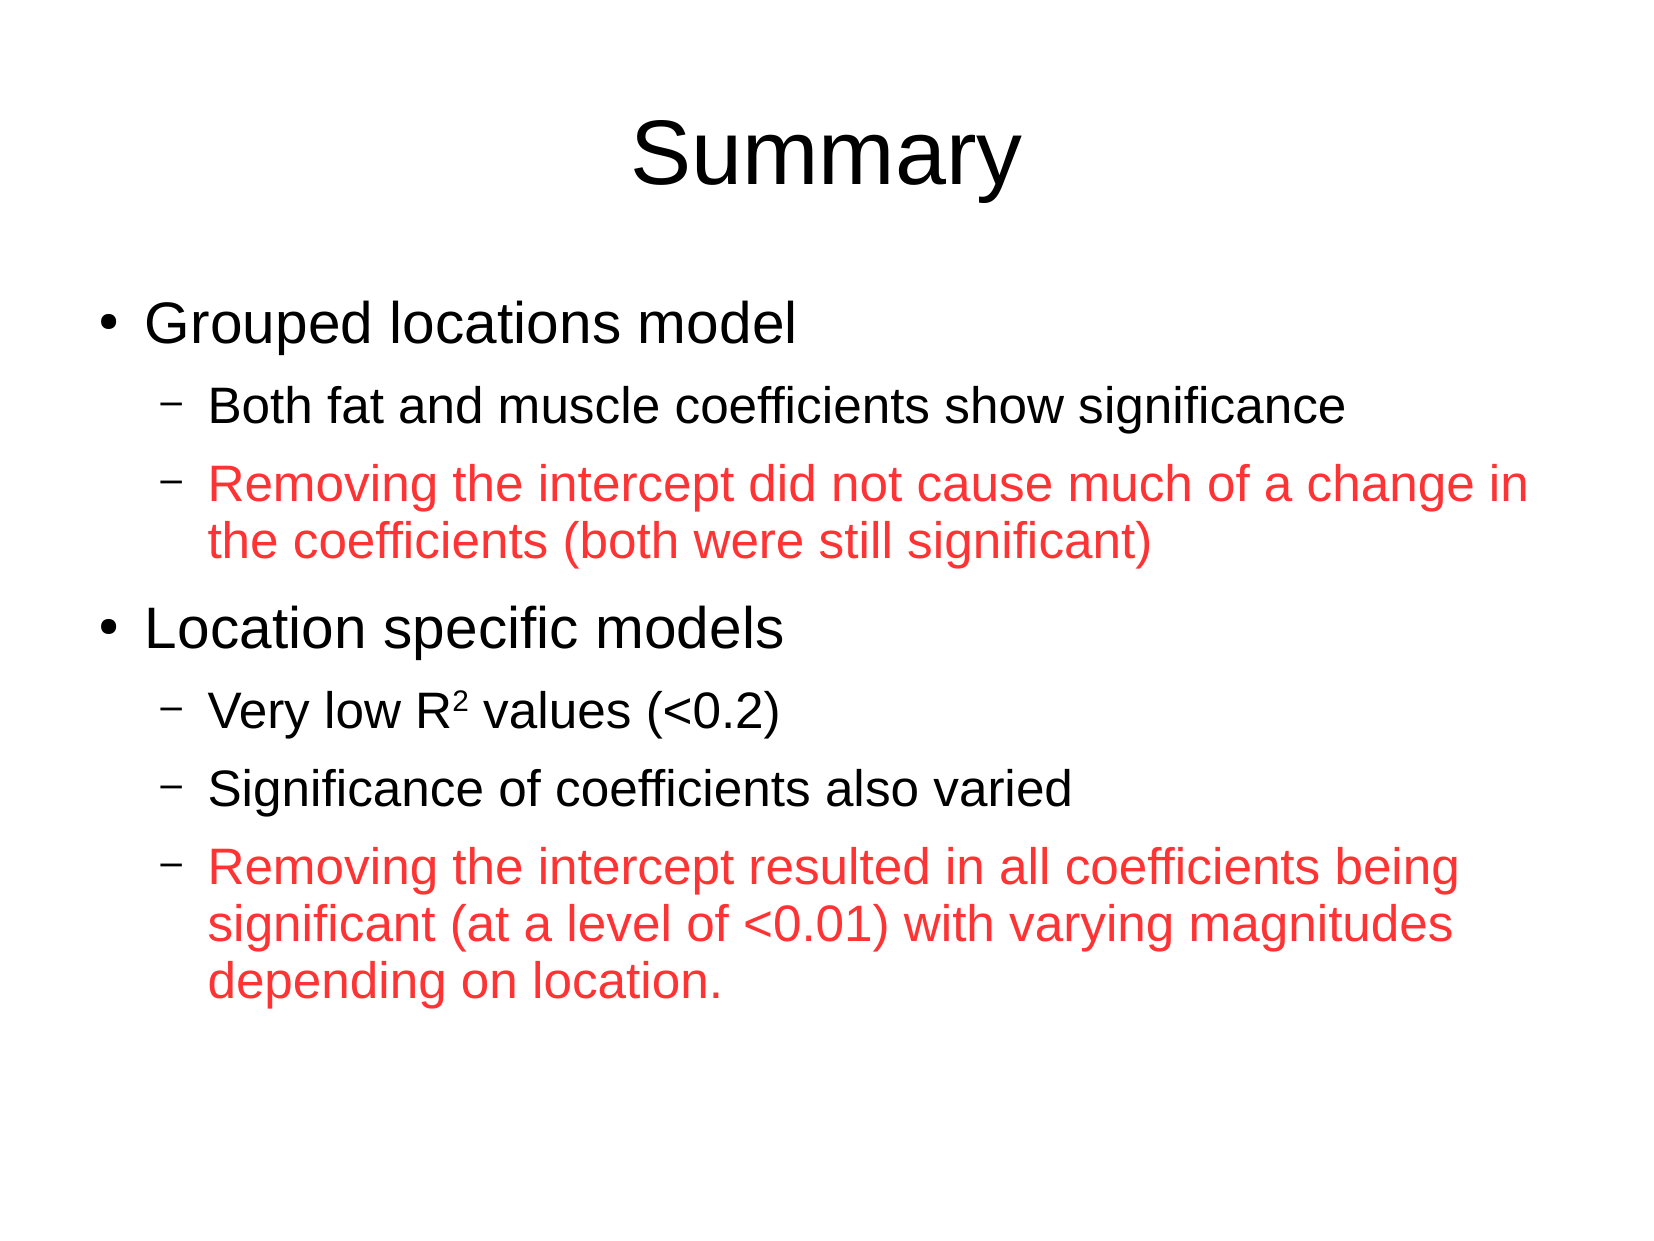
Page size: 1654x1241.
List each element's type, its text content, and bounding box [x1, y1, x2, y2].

title Summary [82, 49, 1571, 257]
list Grouped locations model Both fat and muscle coefficients show significance Removing the intercept did not cause much of a change in the coefficients (both were still significant) Location specific models Very low R2 values (<0.2) Significance of coefficients also varied Removing the intercept resulted in all coefficients being significant (at a level of <0.01) with varying magnitudes depending on location. [82, 290, 1571, 1010]
